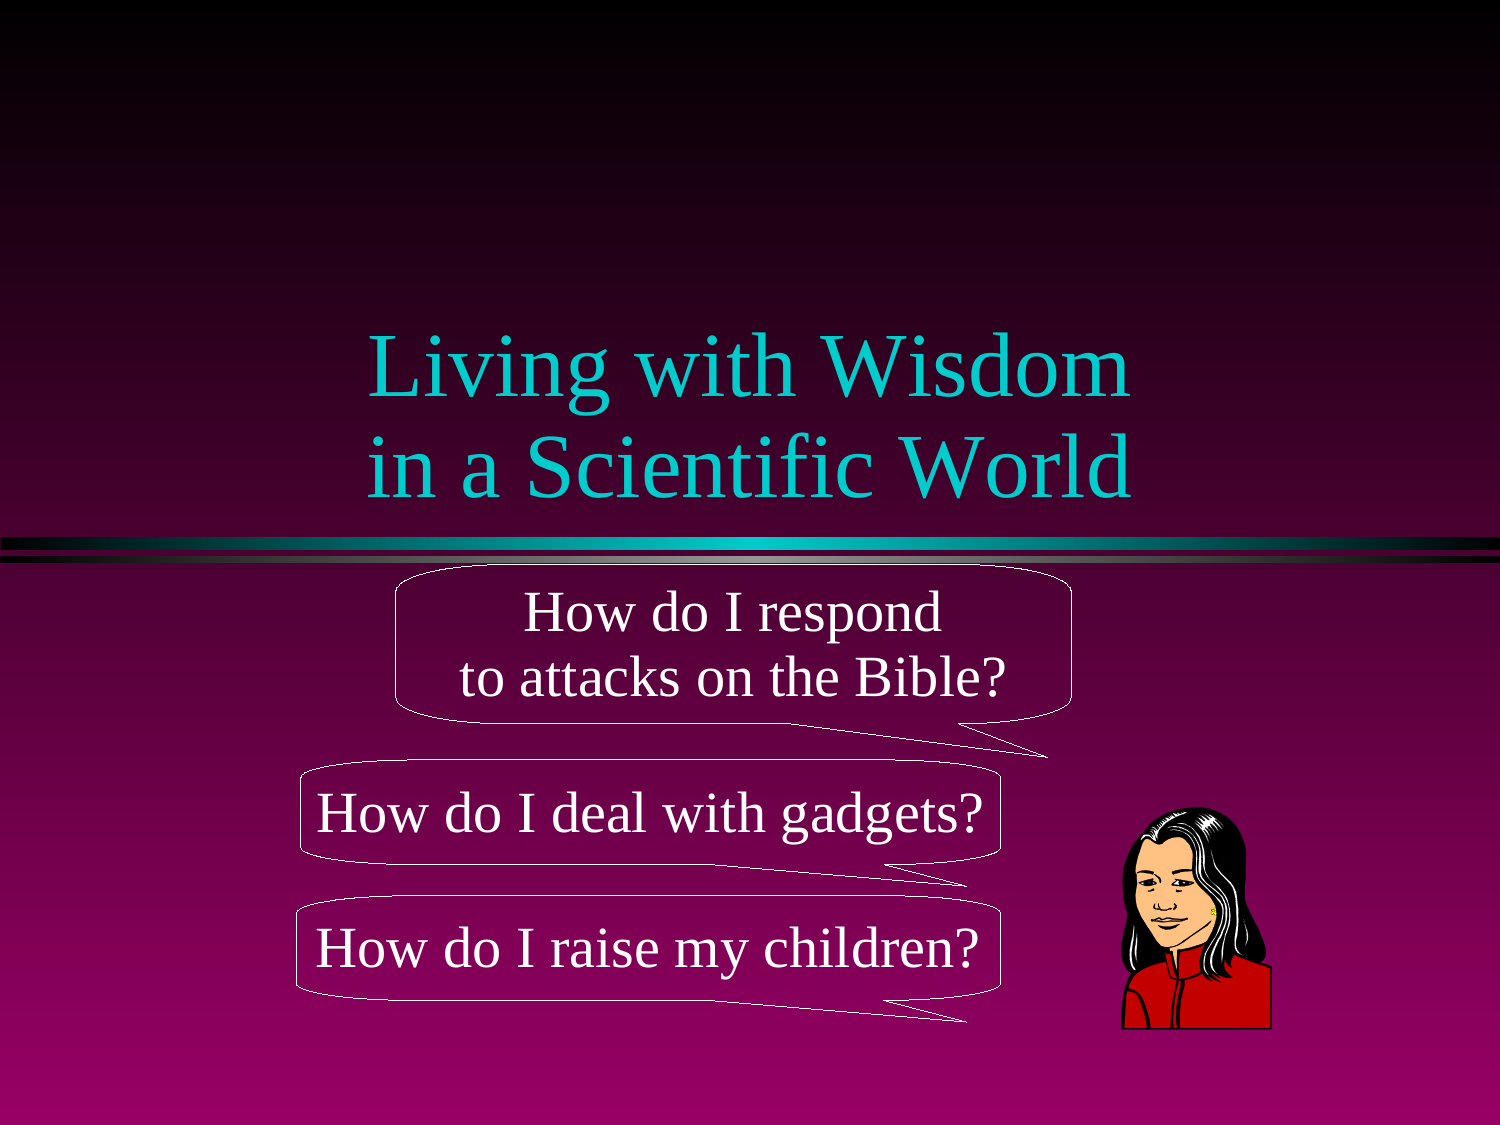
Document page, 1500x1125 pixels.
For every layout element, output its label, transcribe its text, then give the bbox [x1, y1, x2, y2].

title Living with Wisdom in a Scientific World [112, 306, 1388, 525]
text_box How do I deal with gadgets? [300, 759, 1001, 887]
text_box How do I raise my children? [296, 895, 1001, 1023]
picture [1121, 807, 1272, 1030]
text_box How do I respond to attacks on the Bible? [395, 564, 1072, 758]
